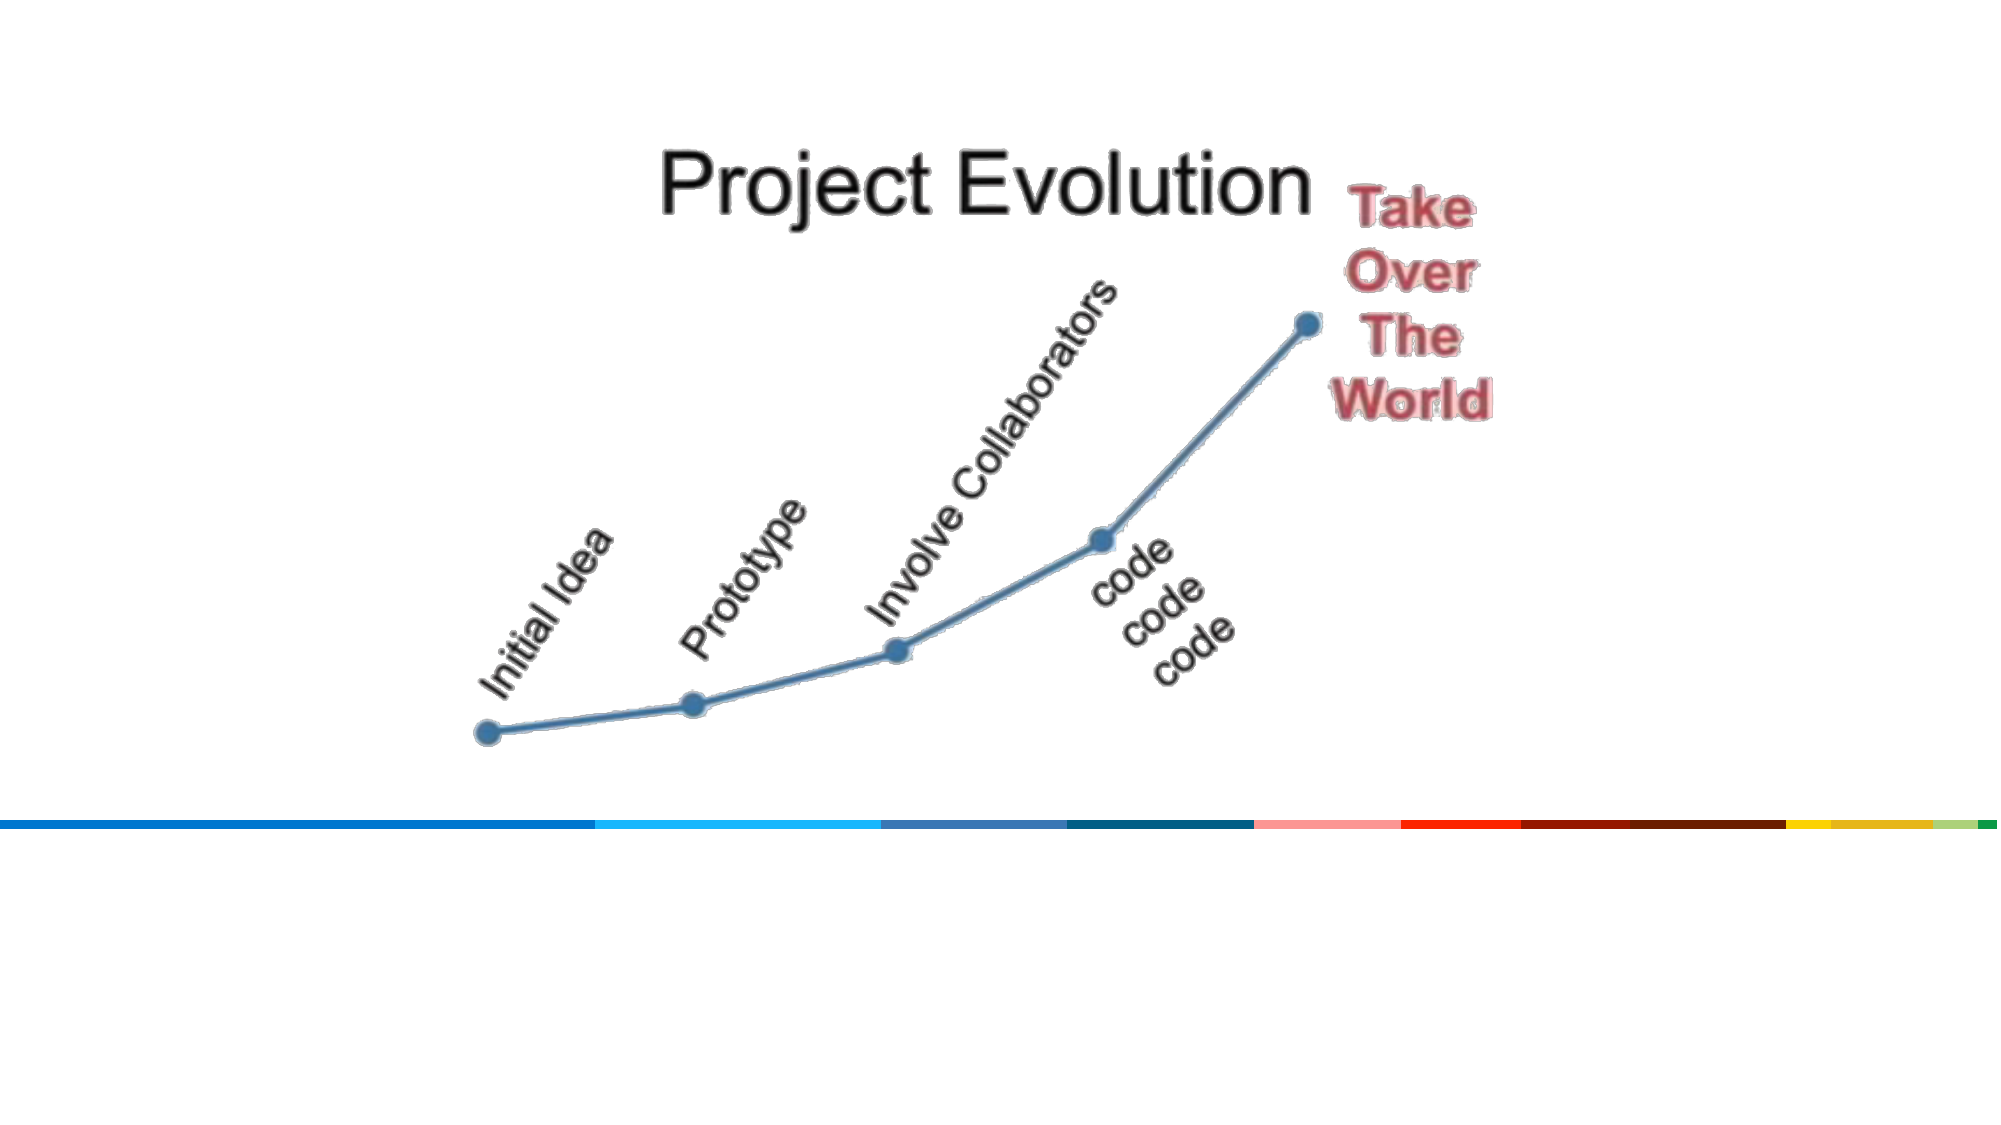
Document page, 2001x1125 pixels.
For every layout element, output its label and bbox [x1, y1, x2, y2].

picture [411, 72, 1521, 762]
text_box [0, 820, 1997, 829]
